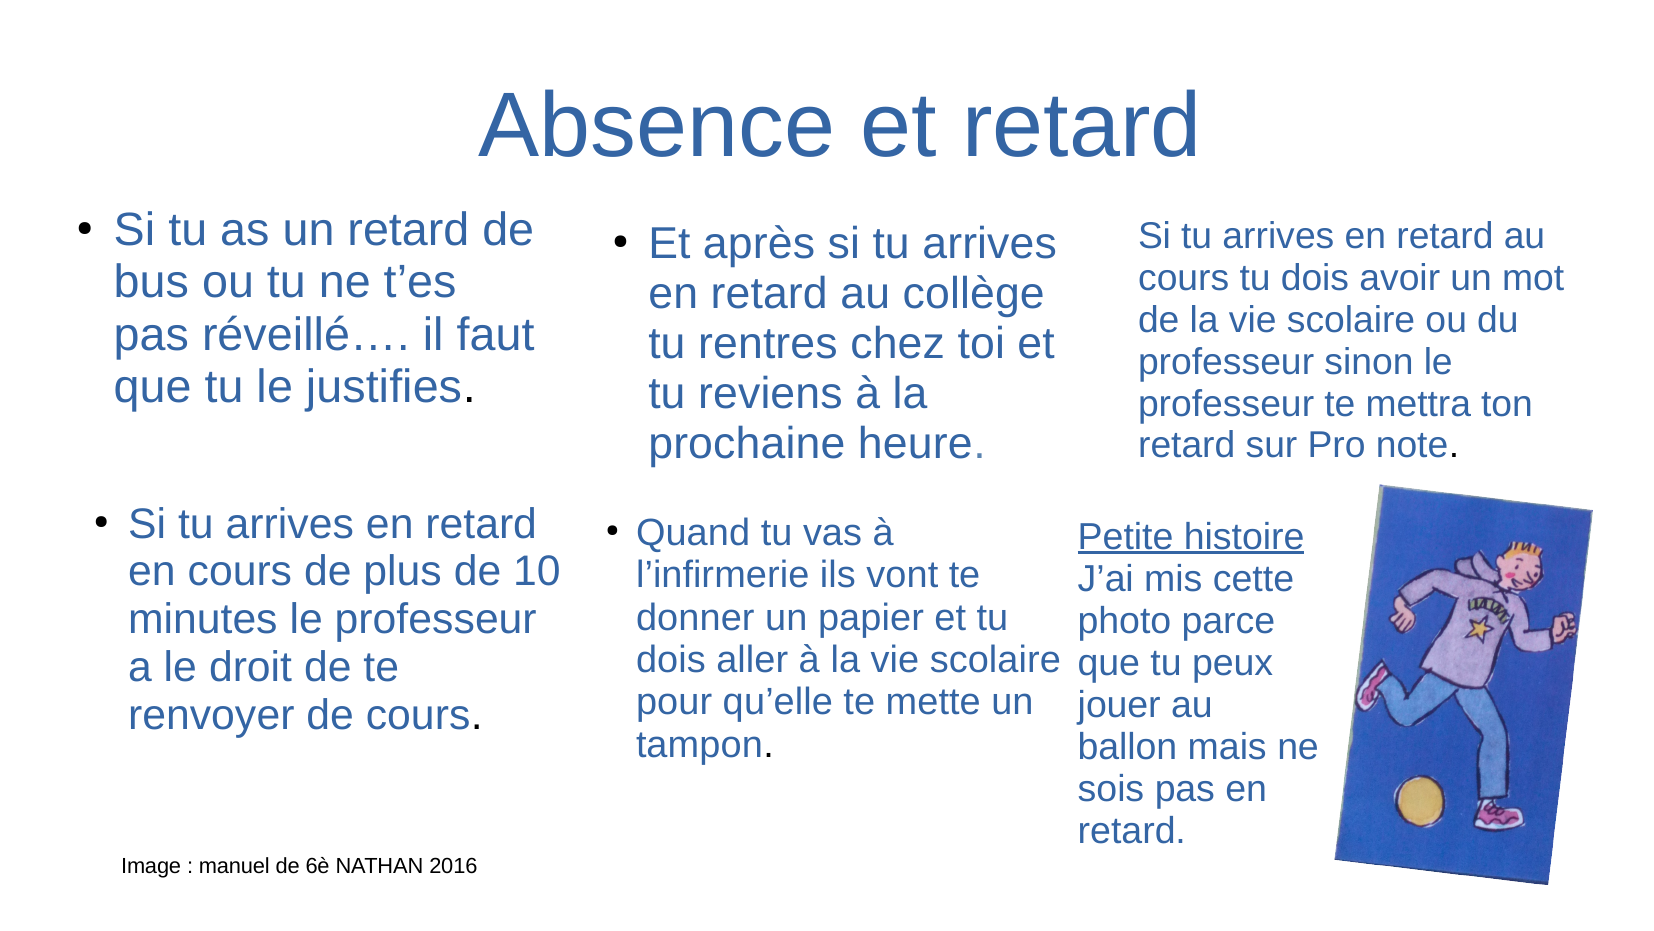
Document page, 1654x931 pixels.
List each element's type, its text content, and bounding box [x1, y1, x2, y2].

list Si tu arrives en retard en cours de plus de 10 minutes le professeur a le droit de te renvoyer de cours. [82, 499, 562, 757]
list Si tu arrives en retard au cours tu dois avoir un mot de la vie scolaire ou du professeur sinon le professeur te mettra ton retard sur Pro note. [1098, 215, 1578, 473]
picture [1335, 484, 1593, 885]
text_box Image : manuel de 6è NATHAN 2016 [106, 846, 603, 886]
title Absence et retard [70, 47, 1559, 203]
list Quand tu vas à l’infirmerie ils vont te donner un papier et tu dois aller à la vie scolaire pour qu’elle te mette un tampon. [595, 510, 1062, 768]
list Et après si tu arrives en retard au collège tu rentres chez toi et tu reviens à la prochaine heure. [600, 217, 1081, 475]
list Si tu as un retard de bus ou tu ne t’es pas réveillé…. il faut que tu le justifies. [64, 203, 544, 461]
text_box Petite histoire J’ai mis cette photo parce que tu peux jouer au ballon mais ne sois pas en retard. [1062, 507, 1335, 931]
